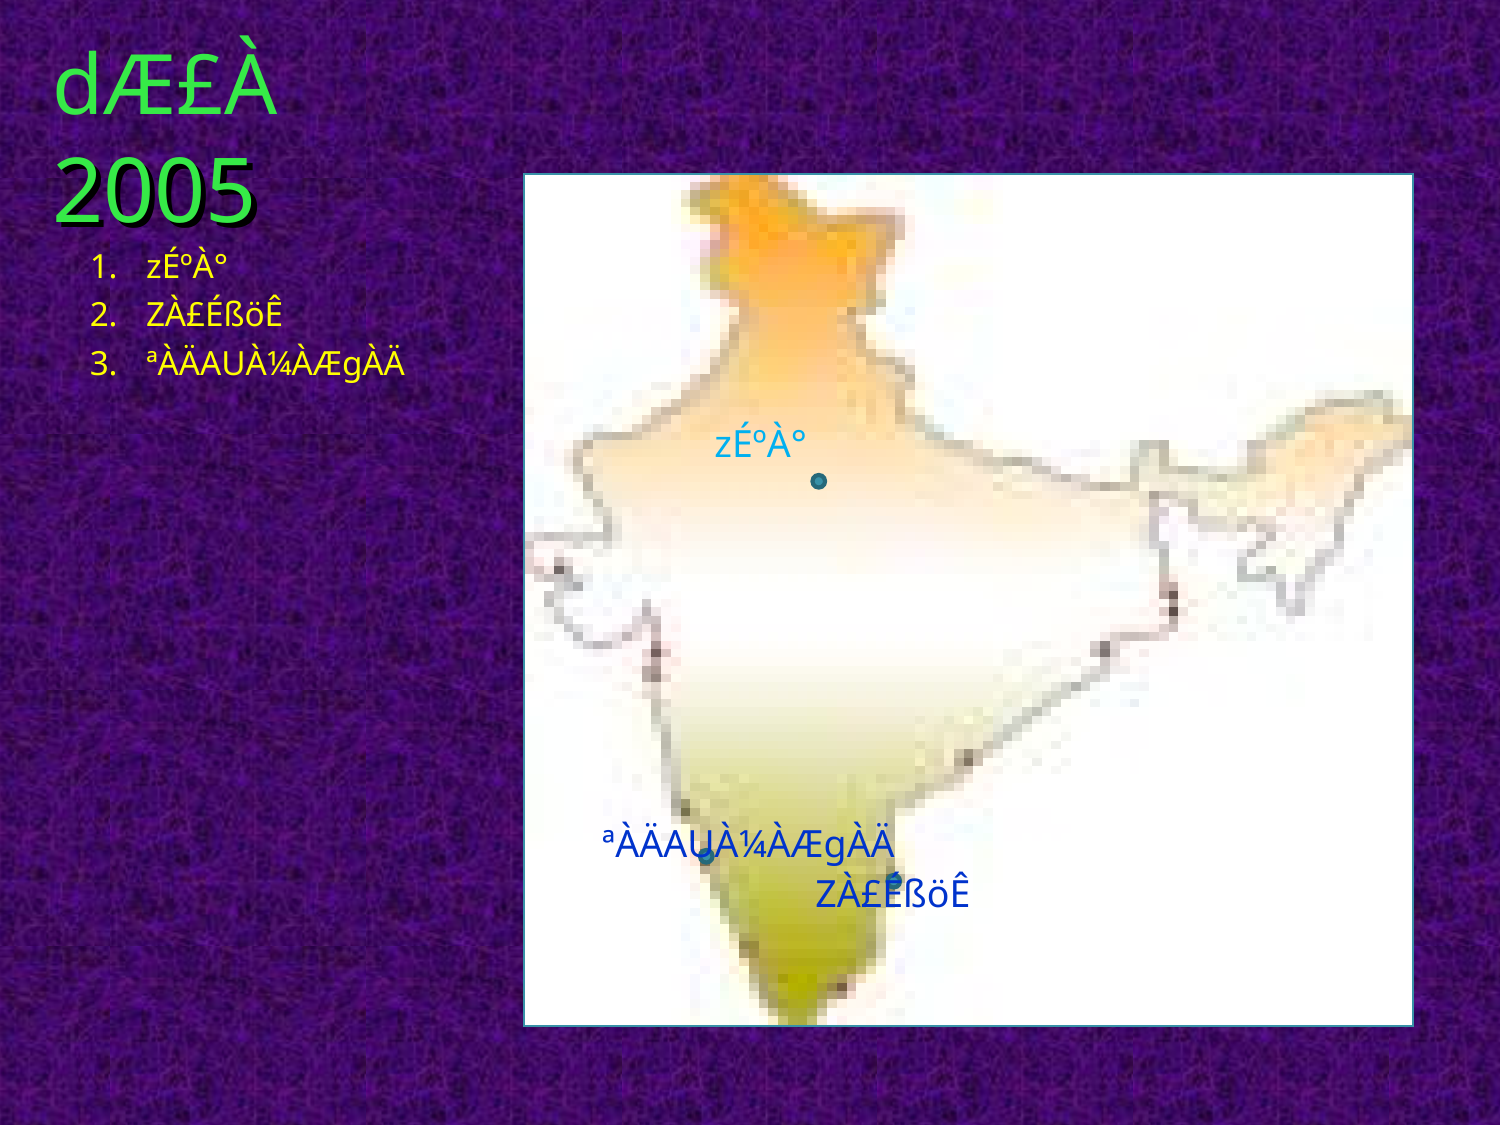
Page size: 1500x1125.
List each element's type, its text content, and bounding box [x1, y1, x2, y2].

text_box zÉºÀ° [699, 412, 935, 473]
text_box ZÀ£ÉßöÊ [800, 862, 1098, 923]
picture [0, 0, 1500, 1125]
text_box [812, 474, 826, 488]
text_box dÆ£À 2005 [37, 37, 501, 229]
text_box ªÀÄAUÀ¼ÀÆgÀÄ [587, 812, 1023, 873]
text_box zÉºÀ° ZÀ£ÉßöÊ ªÀÄAUÀ¼ÀÆgÀÄ [75, 237, 463, 415]
